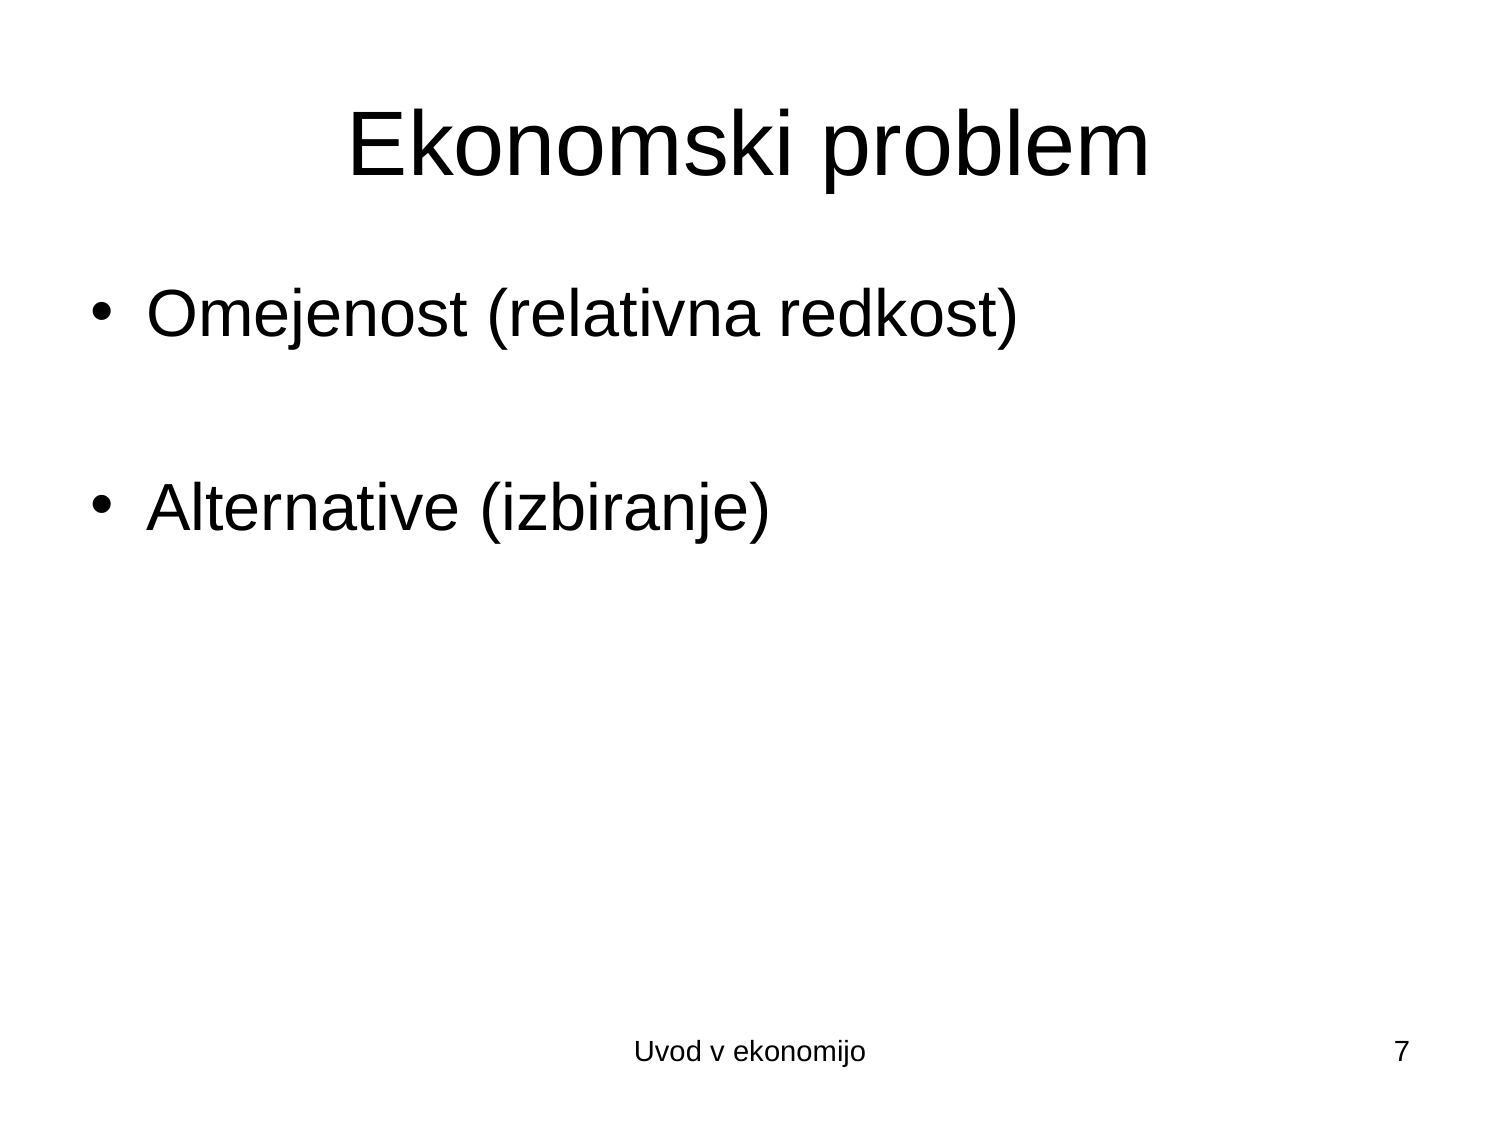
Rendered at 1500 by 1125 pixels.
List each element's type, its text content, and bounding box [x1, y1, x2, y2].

text_box <number> [1074, 1024, 1426, 1103]
text_box Uvod v ekonomijo [512, 1024, 988, 1103]
title Ekonomski problem [75, 45, 1426, 233]
list Omejenost (relativna redkost) Alternative (izbiranje) [75, 262, 1426, 1006]
